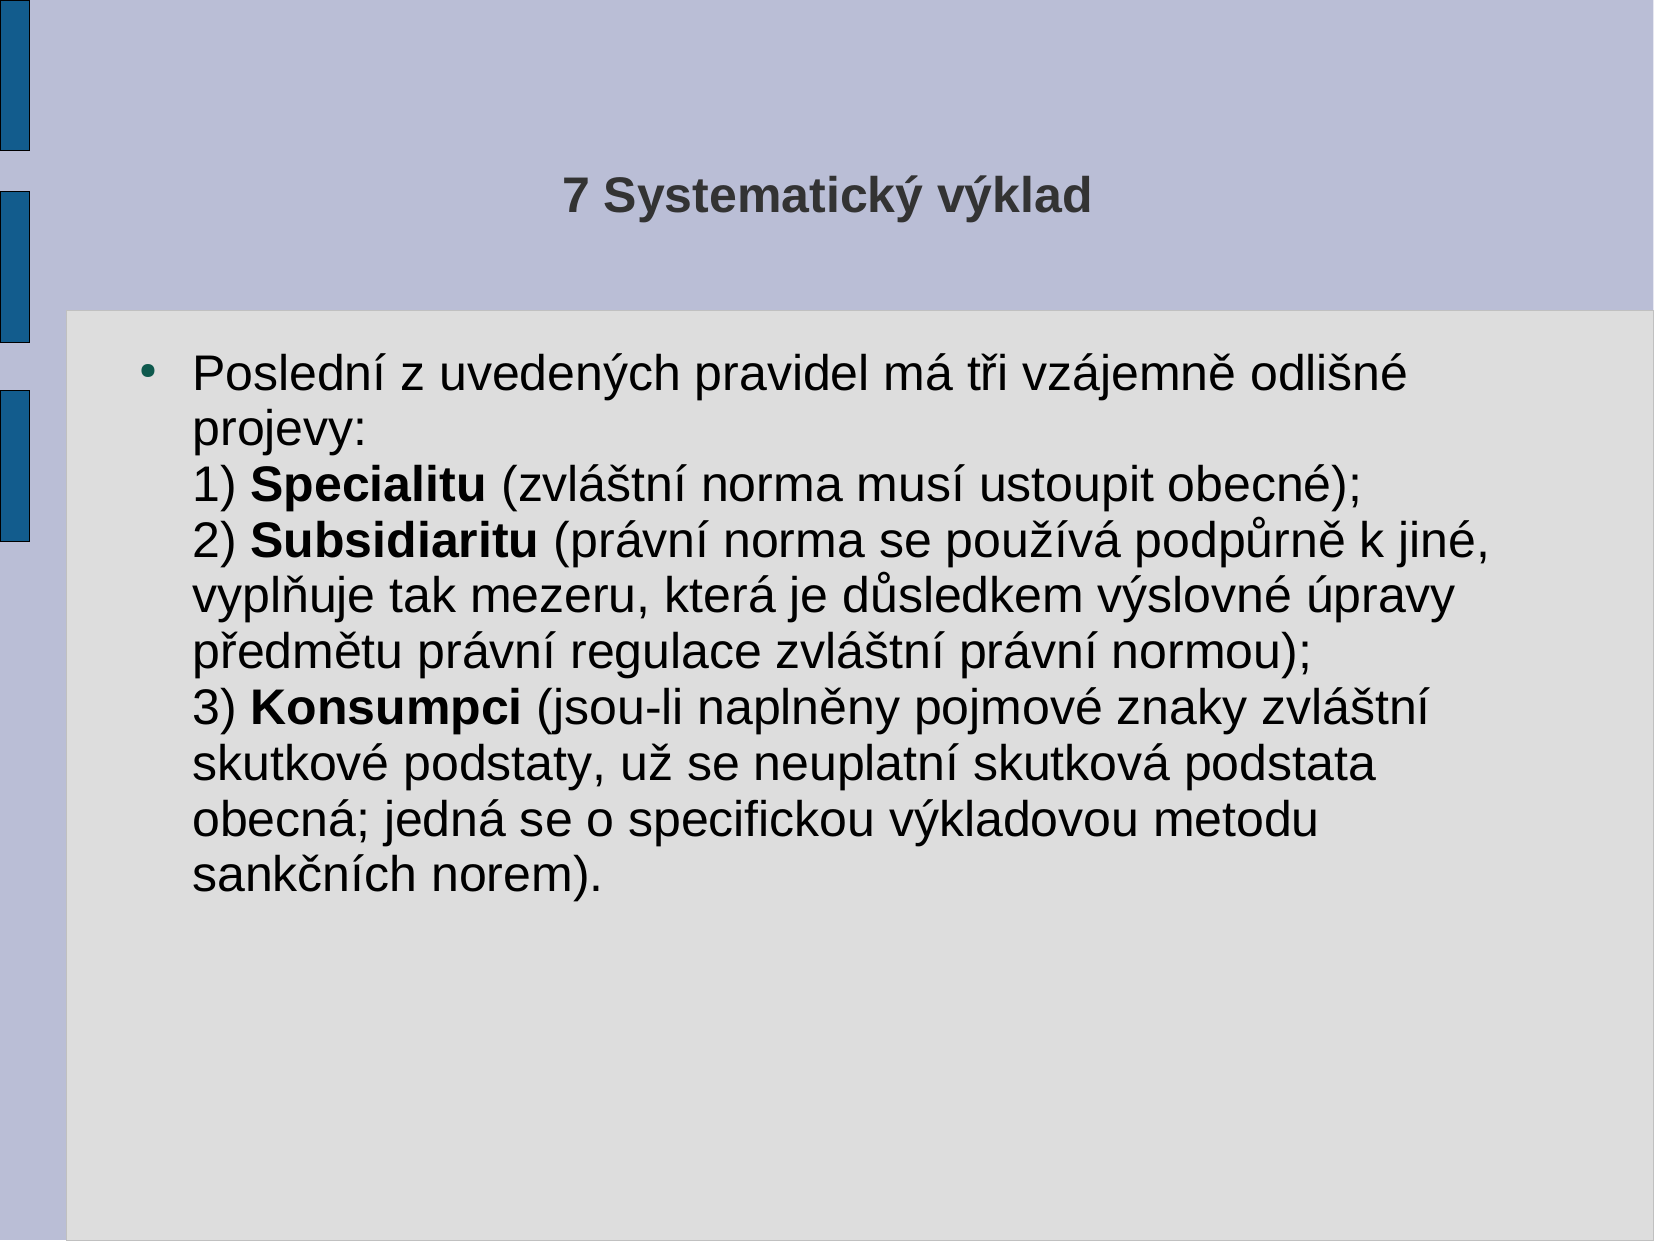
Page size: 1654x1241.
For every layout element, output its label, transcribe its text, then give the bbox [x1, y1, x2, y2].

title 7 Systematický výklad [121, 91, 1534, 299]
list Poslední z uvedených pravidel má tři vzájemně odlišné projevy: 1) Specialitu (zvláštní norma musí ustoupit obecné); 2) Subsidiaritu (právní norma se používá podpůrně k jiné, vyplňuje tak mezeru, která je důsledkem výslovné úpravy předmětu právní regulace zvláštní právní normou); 3) Konsumpci (jsou-li naplněny pojmové znaky zvláštní skutkové podstaty, už se neuplatní skutková podstata obecná; jedná se o specifickou výkladovou metodu sankčních norem). [121, 344, 1534, 1127]
